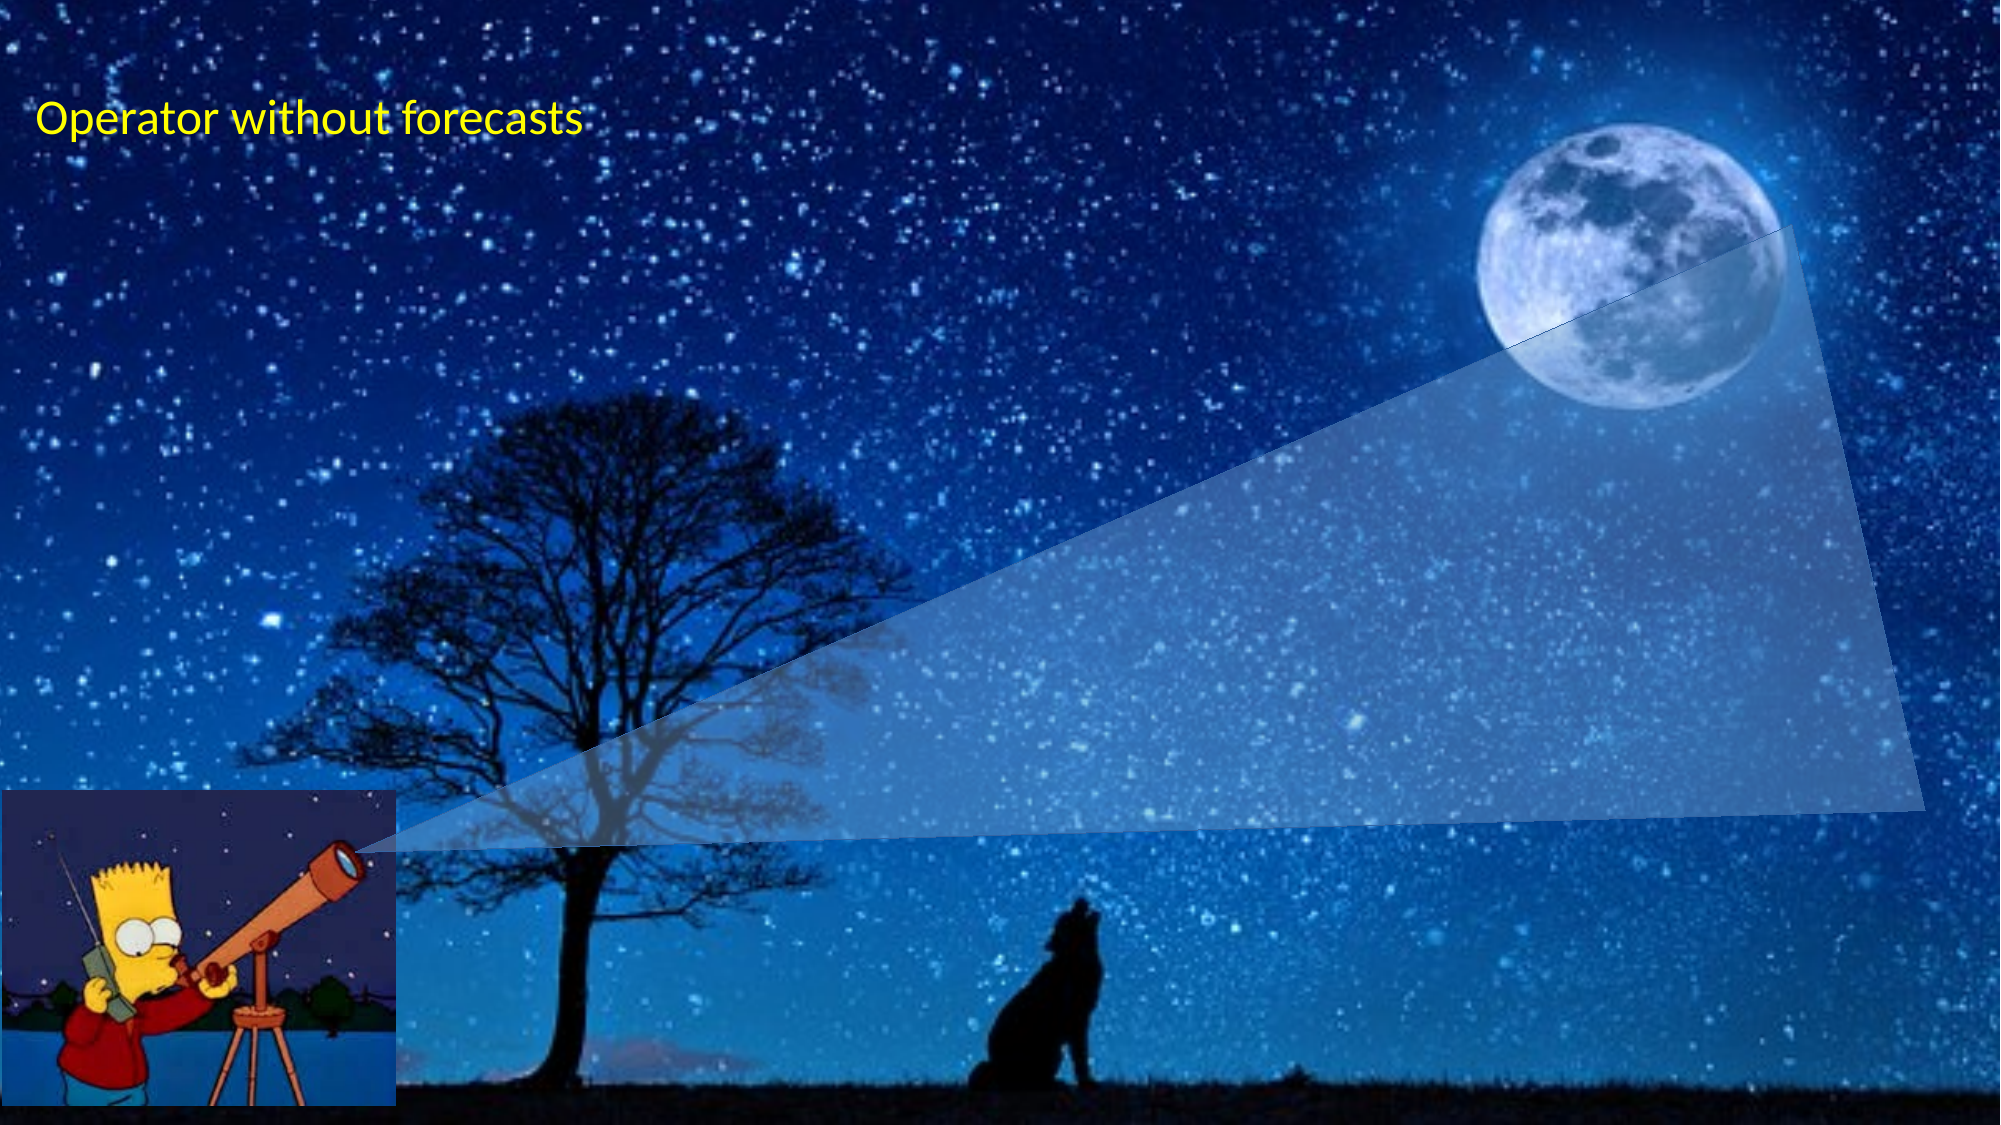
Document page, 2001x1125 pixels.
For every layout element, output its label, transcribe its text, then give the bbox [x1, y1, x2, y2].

picture [0, 0, 2000, 1125]
title Operator without forecasts [35, 59, 851, 186]
text_box [355, 224, 1926, 853]
